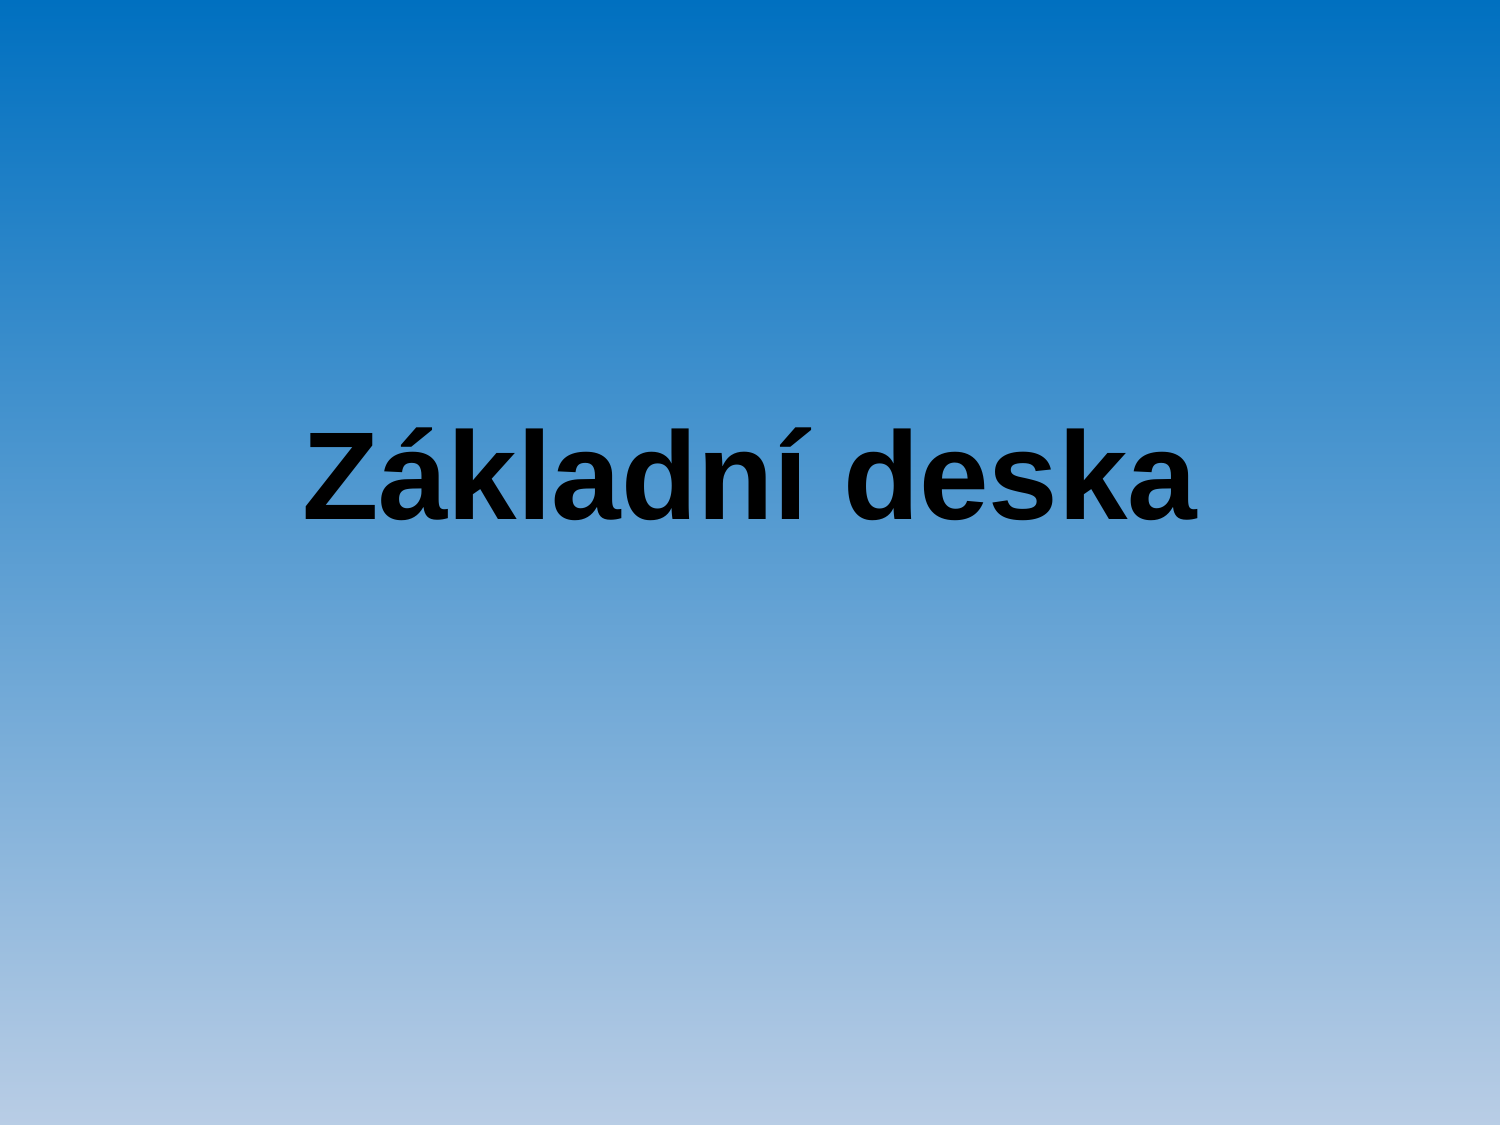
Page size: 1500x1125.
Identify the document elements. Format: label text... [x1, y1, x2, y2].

title Základní deska [112, 349, 1388, 591]
